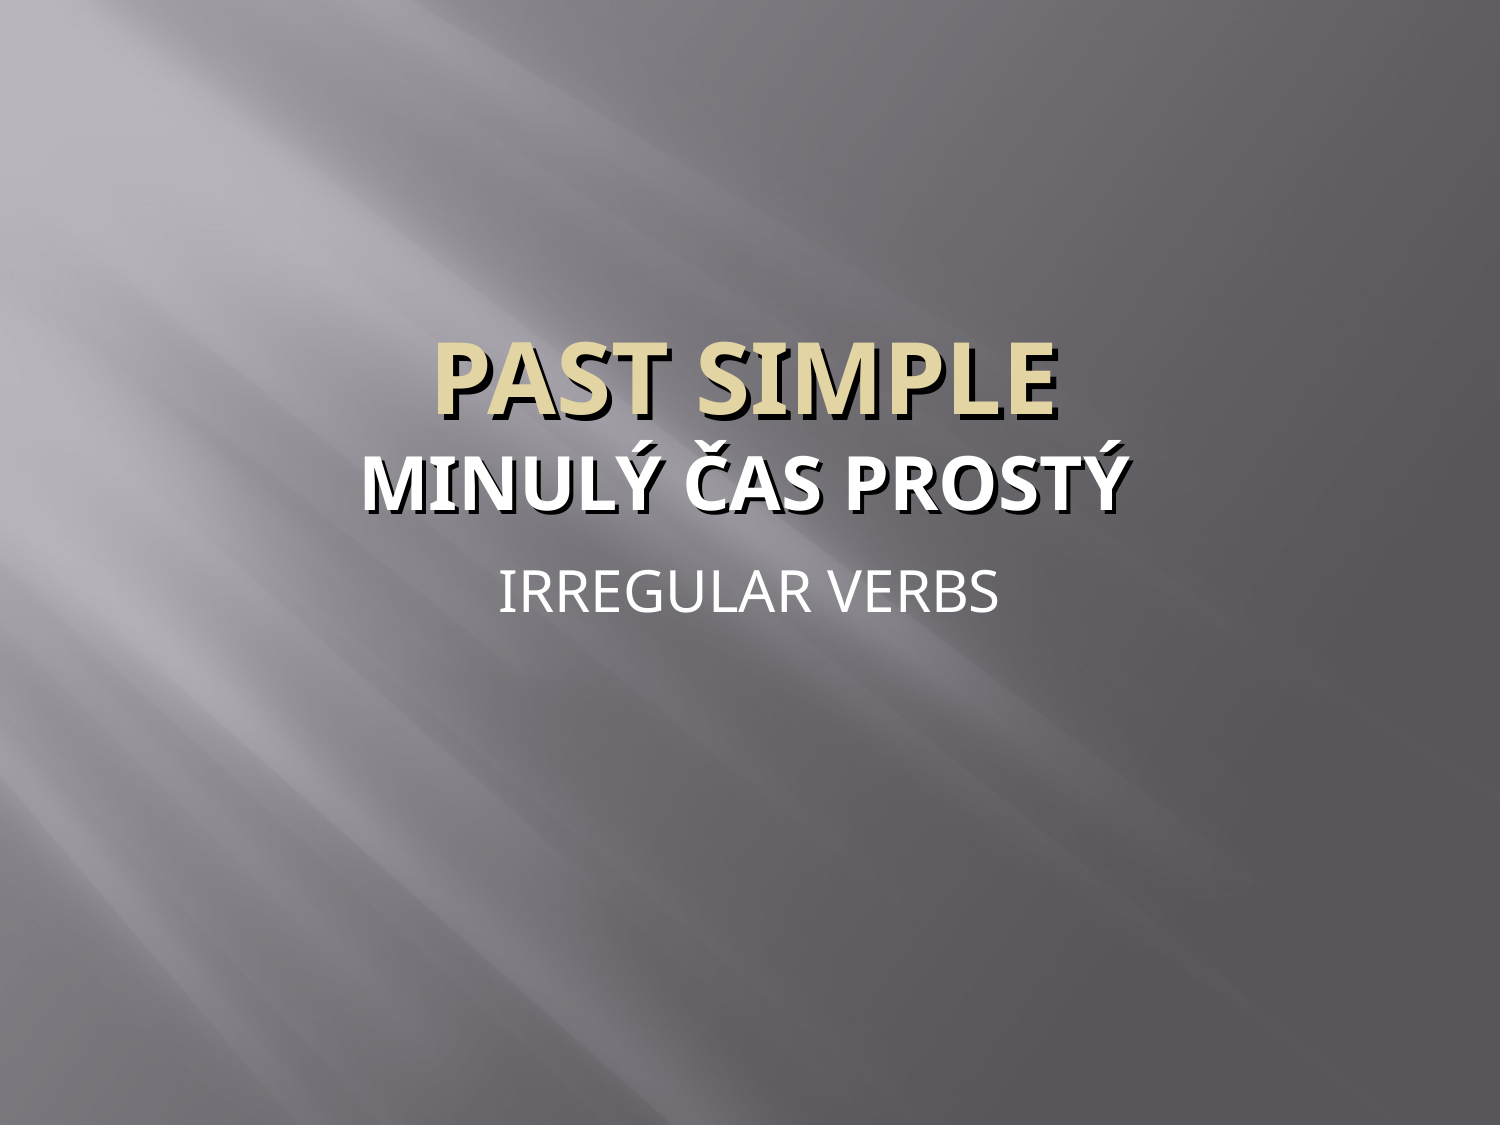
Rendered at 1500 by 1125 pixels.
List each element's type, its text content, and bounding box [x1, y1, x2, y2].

title PAST SIMPLE minulý čas prostý [69, 224, 1420, 526]
subtitle IRREGULAR VERBS [225, 546, 1276, 835]
